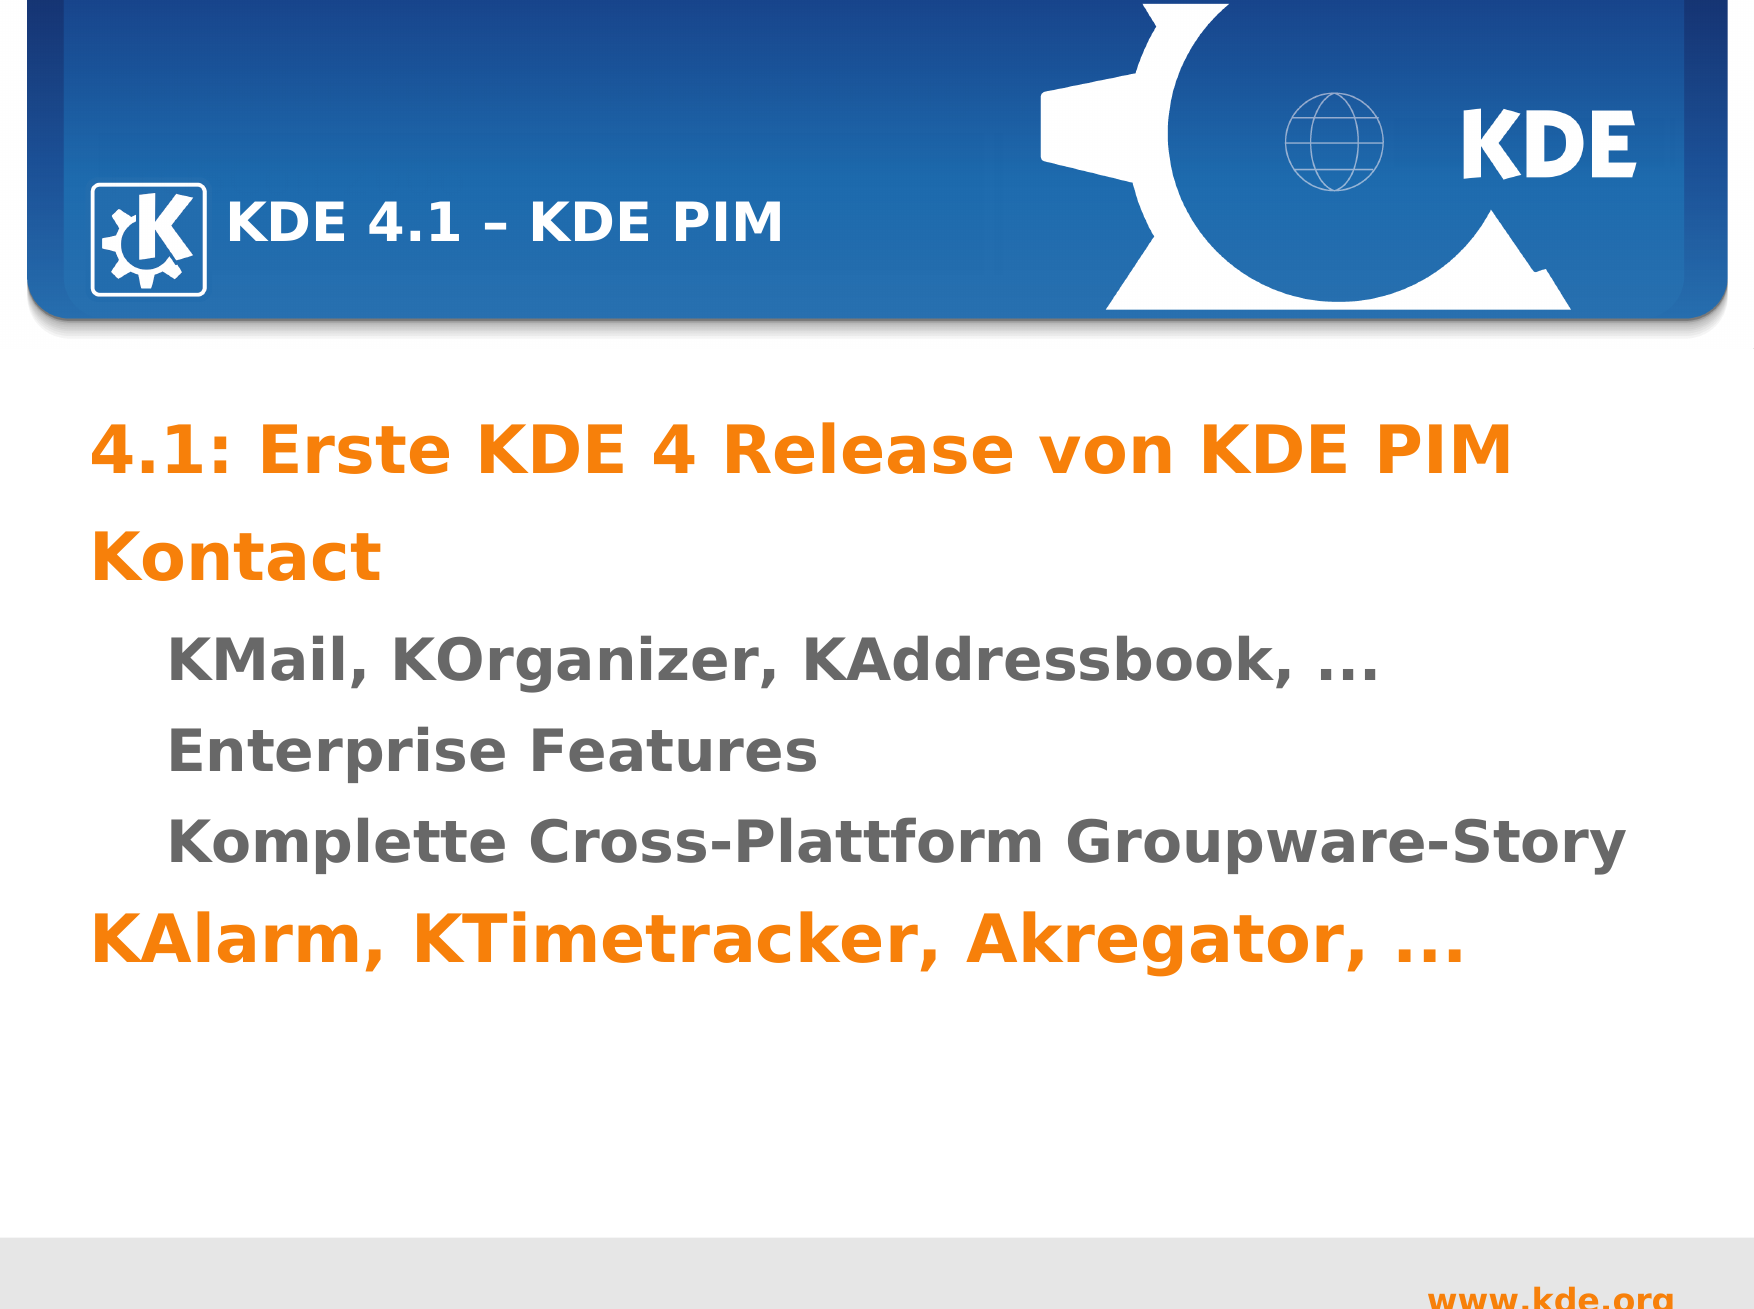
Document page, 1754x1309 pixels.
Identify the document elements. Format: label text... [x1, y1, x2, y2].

list 4.1: Erste KDE 4 Release von KDE PIM Kontact KMail, KOrganizer, KAddressbook, ... Enterprise Features Komplette Cross-Plattform Groupware-Story KAlarm, KTimetracker, Akregator, ... [71, 411, 1651, 1148]
picture [0, 0, 1754, 349]
title KDE 4.1 – KDE PIM [225, 188, 1126, 258]
